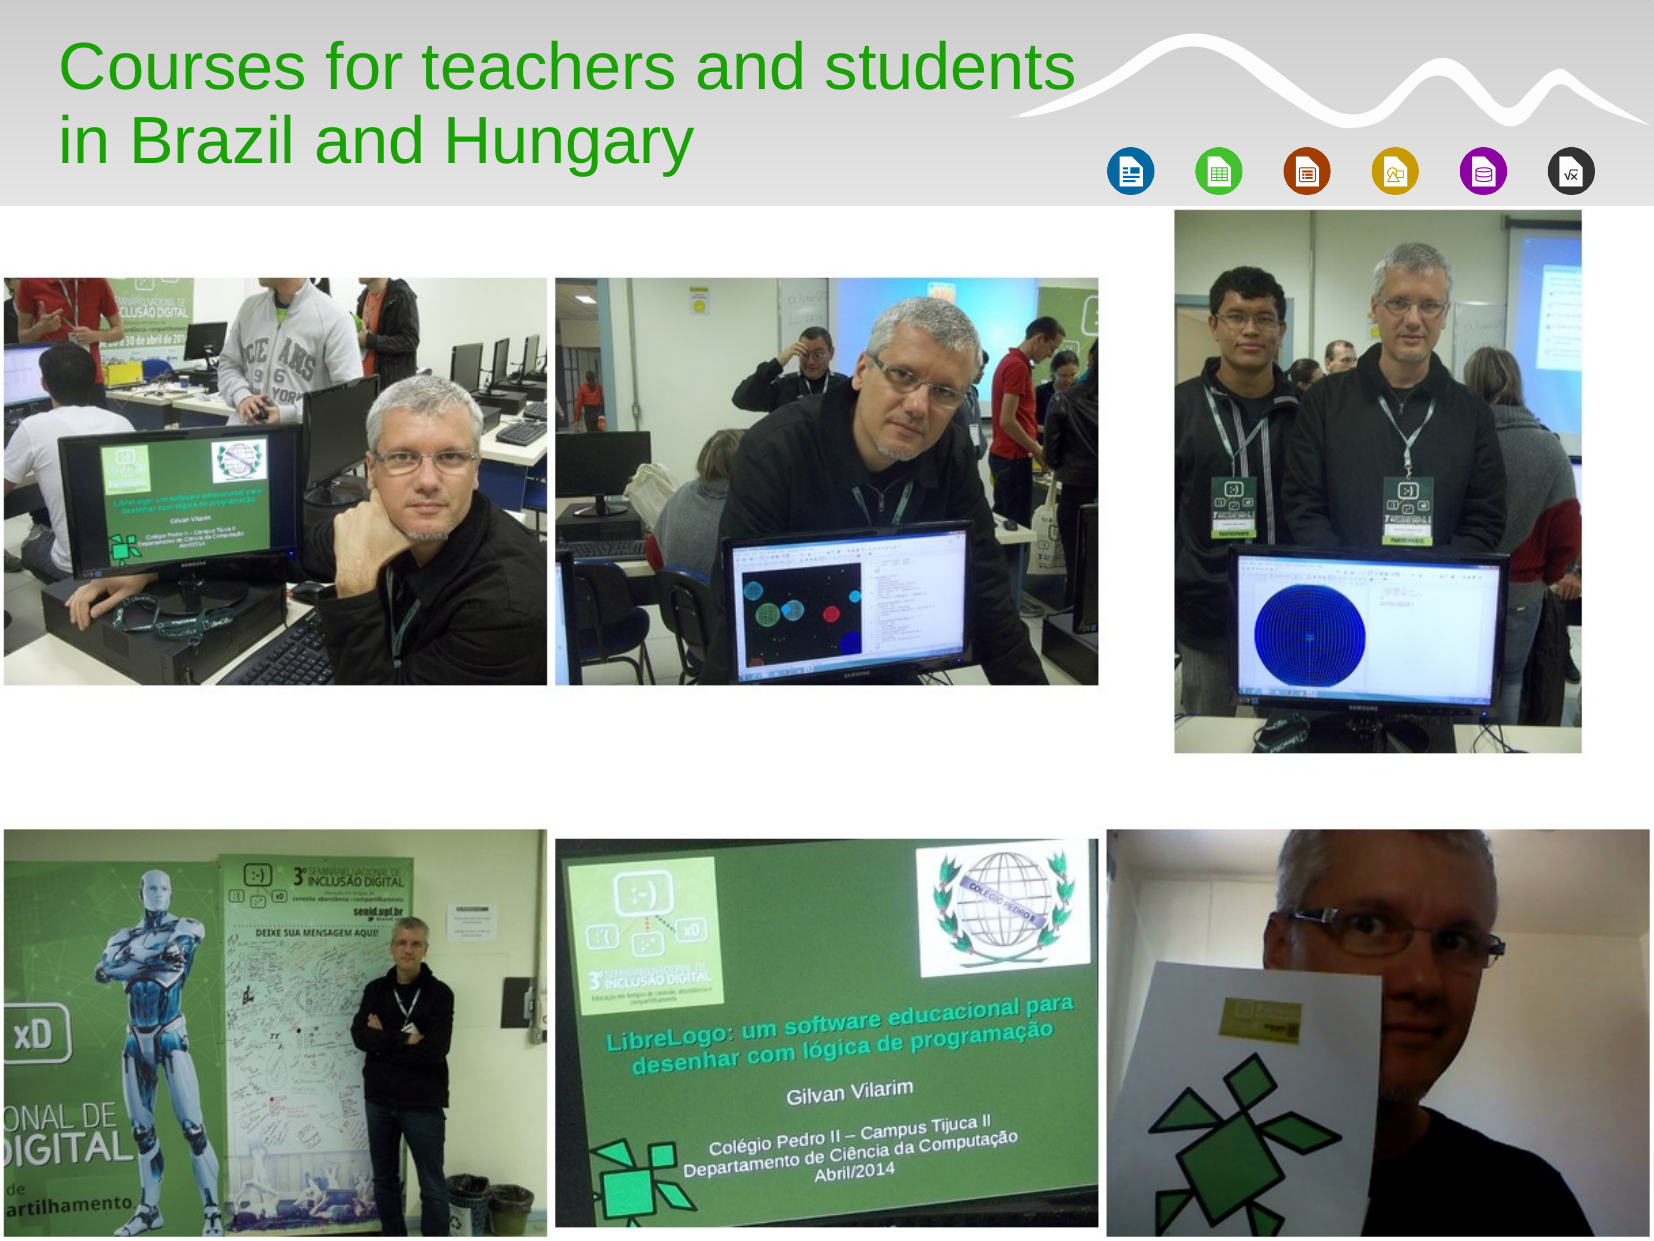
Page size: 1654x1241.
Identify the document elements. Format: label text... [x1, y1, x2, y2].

picture [1241, 29, 1654, 131]
picture [1107, 147, 1595, 195]
picture [0, 206, 1654, 1240]
title Courses for teachers and students in Brazil and Hungary [59, 28, 1241, 179]
